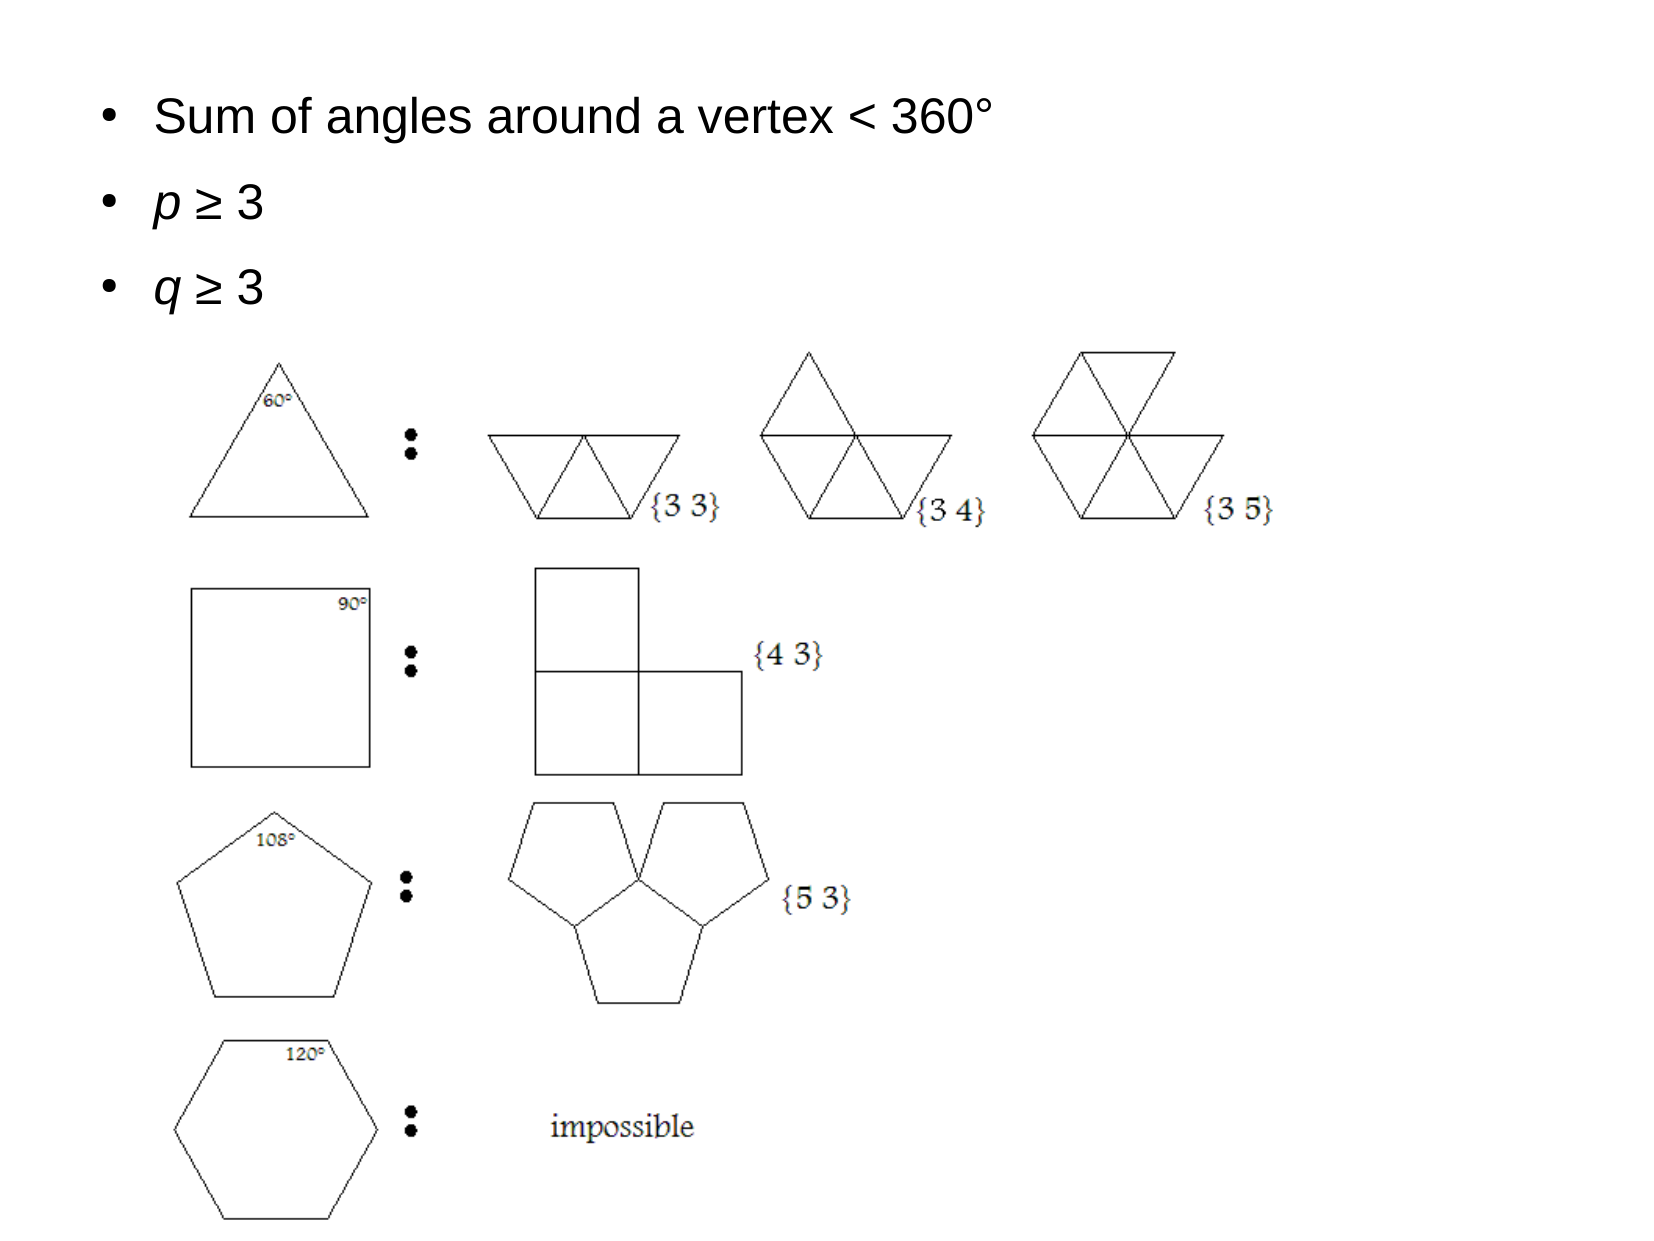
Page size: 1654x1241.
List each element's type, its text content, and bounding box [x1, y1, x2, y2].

list Sum of angles around a vertex < 360° p ≥ 3 q ≥ 3 [82, 88, 1571, 414]
picture [130, 349, 1276, 1241]
